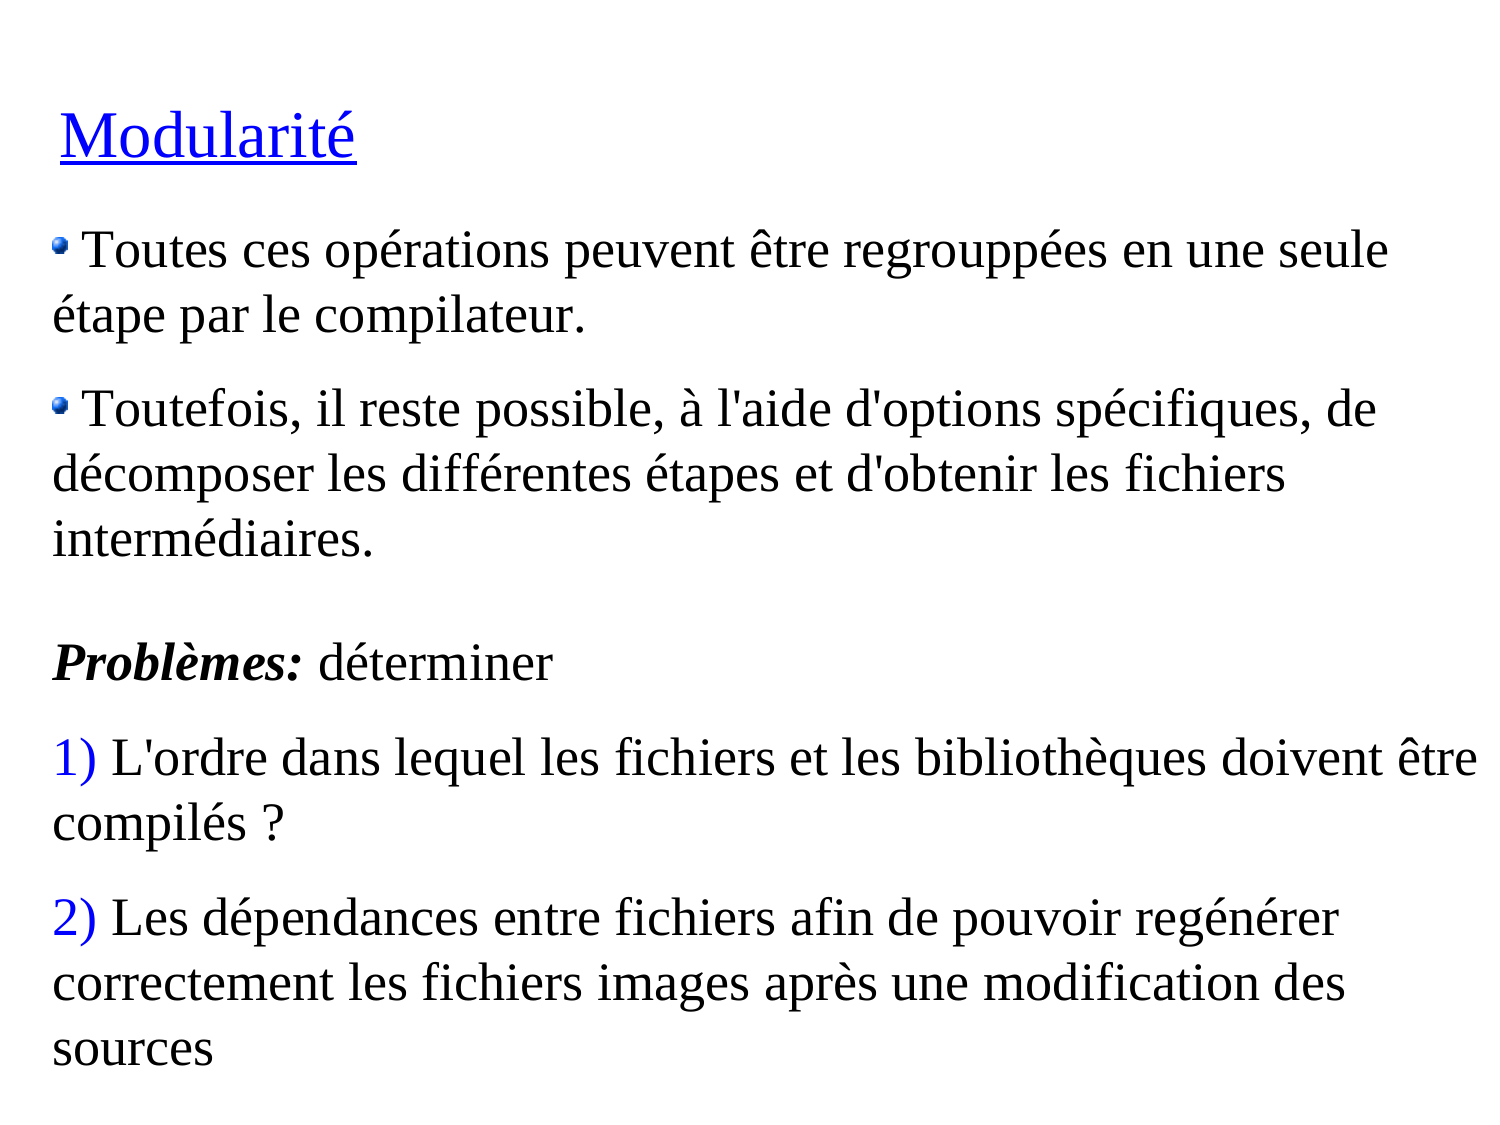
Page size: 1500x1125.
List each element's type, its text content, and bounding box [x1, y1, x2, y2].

text_box Modularité [45, 83, 751, 179]
text_box Toutes ces opérations peuvent être regrouppées en une seule étape par le compilateur. Toutefois, il reste possible, à l'aide d'options spécifiques, de décomposer les différentes étapes et d'obtenir les fichiers intermédiaires. [37, 205, 1463, 576]
text_box Problèmes: déterminer L'ordre dans lequel les fichiers et les bibliothèques doivent être compilés ? Les dépendances entre fichiers afin de pouvoir regénérer correctement les fichiers images après une modification des sources [37, 618, 1500, 1084]
